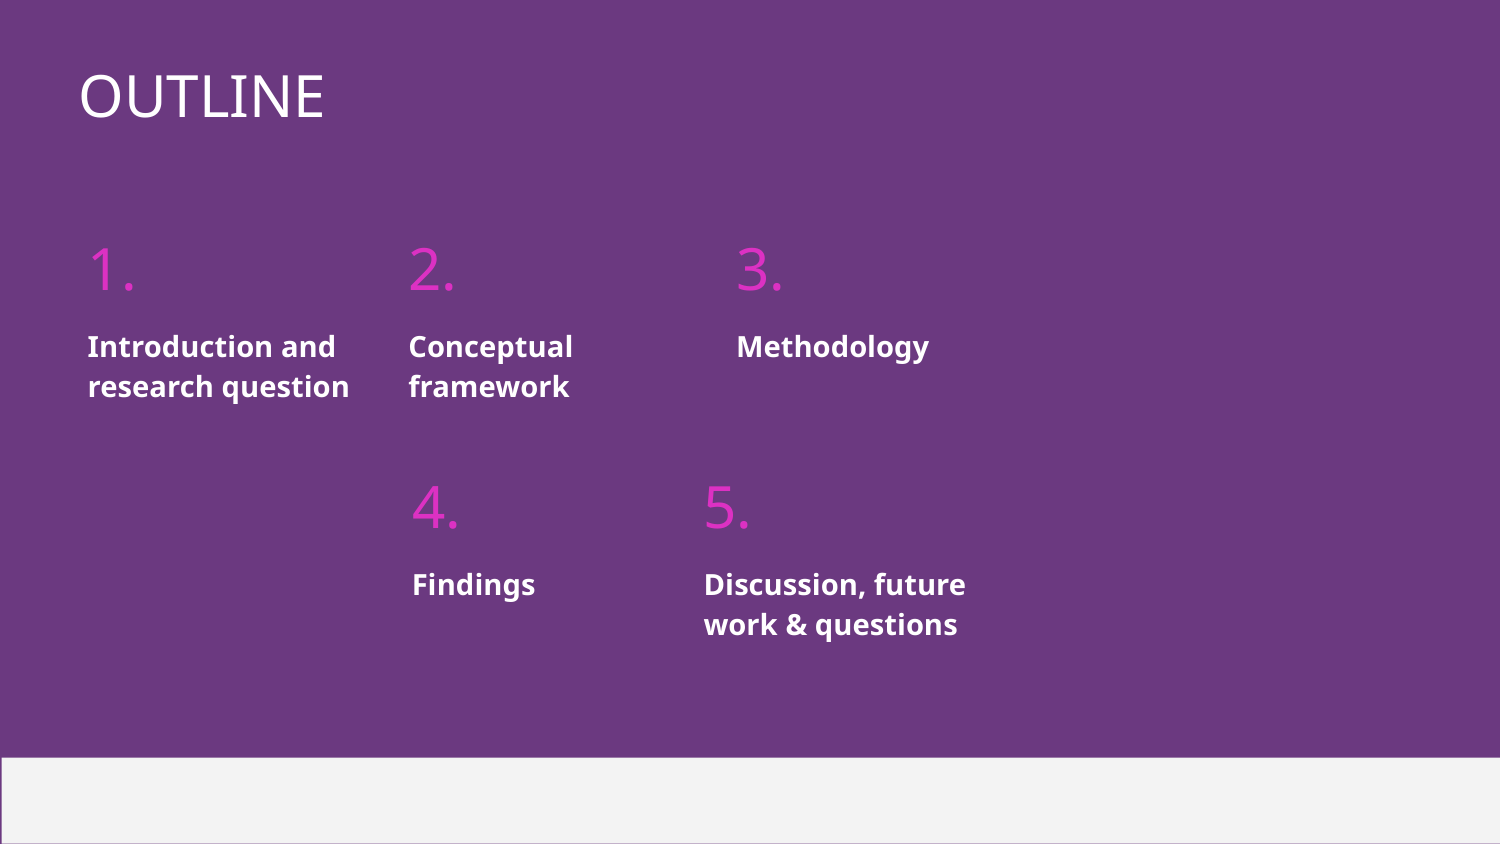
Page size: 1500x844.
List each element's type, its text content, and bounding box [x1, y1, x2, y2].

list Discussion, future work & questions [688, 546, 1007, 833]
list Methodology [721, 308, 1039, 595]
title 3. [721, 216, 834, 308]
title 1. [72, 216, 154, 308]
list Conceptual framework [393, 308, 712, 595]
list Introduction and research question [72, 308, 391, 508]
title 5. [688, 455, 802, 546]
list Findings [397, 546, 688, 833]
title OUTLINE [63, 44, 536, 150]
title 4. [397, 455, 510, 546]
title 2. [393, 216, 507, 308]
text_box [1, 757, 1500, 844]
